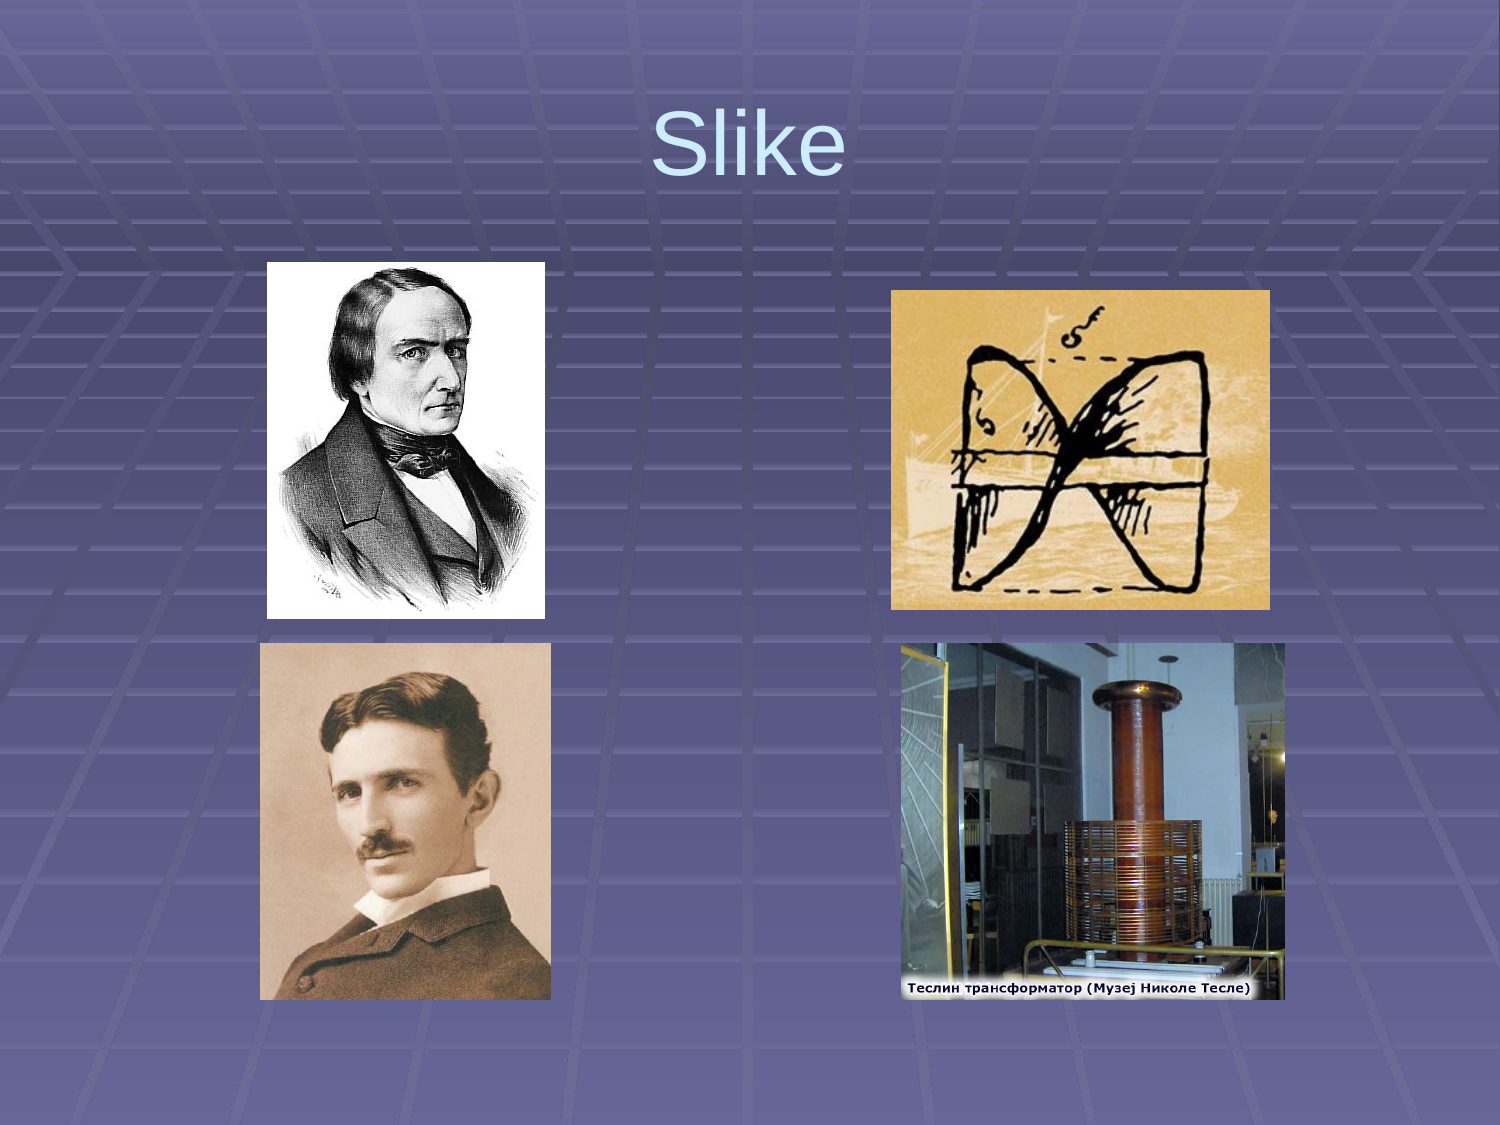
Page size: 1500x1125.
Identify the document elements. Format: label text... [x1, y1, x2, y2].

title Slike [74, 44, 1425, 233]
picture [891, 290, 1270, 610]
picture [267, 262, 545, 619]
picture [901, 643, 1285, 1000]
picture [260, 643, 551, 1000]
